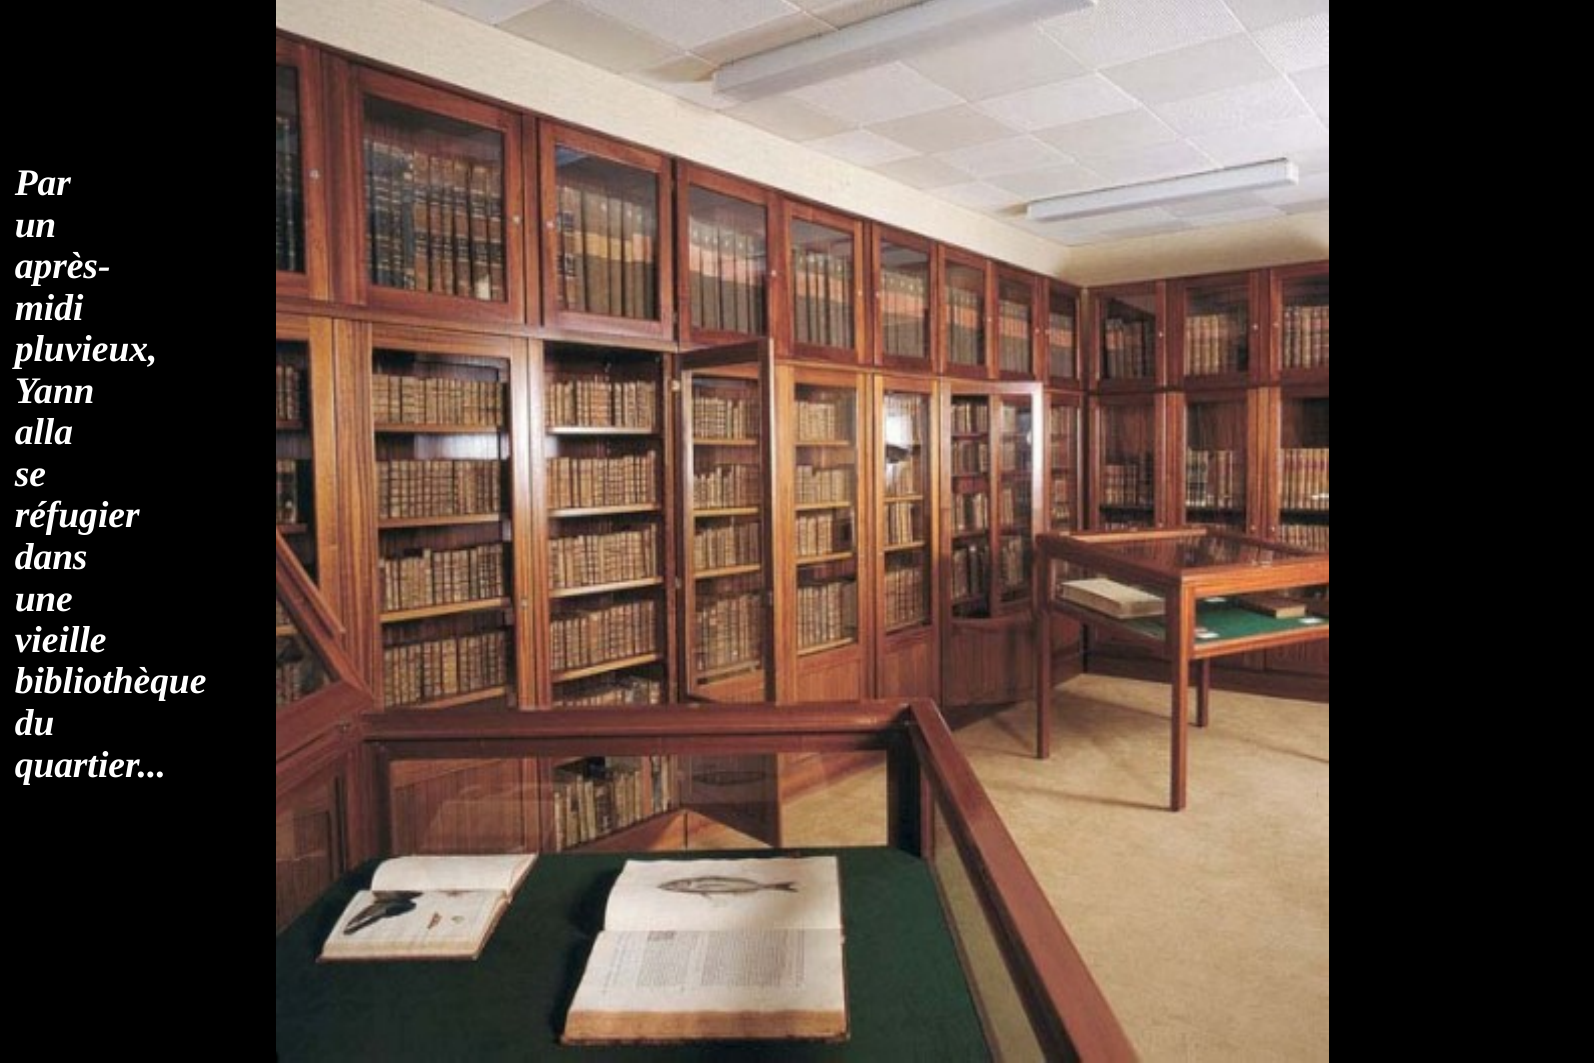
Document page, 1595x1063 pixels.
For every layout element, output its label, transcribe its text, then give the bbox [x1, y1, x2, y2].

picture [276, 0, 1329, 1063]
text_box Par un après- midi pluvieux, Yann alla se réfugier dans une vieille bibliothèque du quartier... [0, 154, 296, 797]
